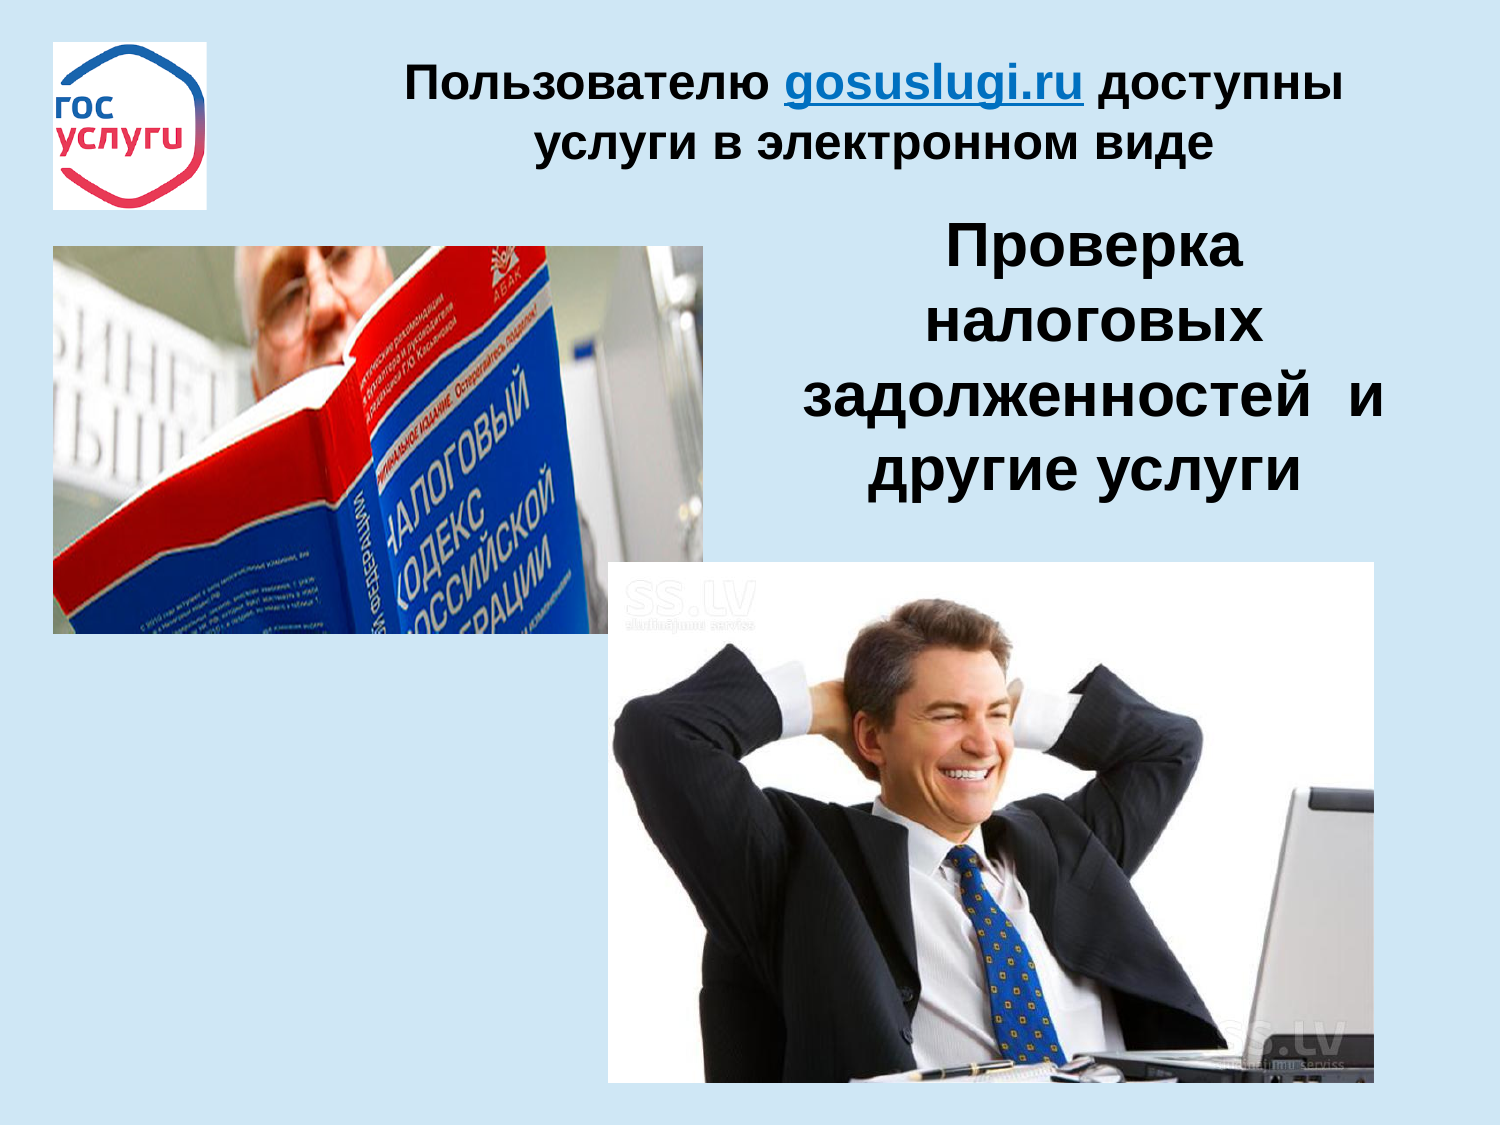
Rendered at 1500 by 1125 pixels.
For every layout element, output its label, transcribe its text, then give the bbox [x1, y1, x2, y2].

picture [53, 246, 1374, 1083]
text_box Пользователю gosuslugi.ru доступны услуги в электронном виде [375, 42, 1373, 178]
picture [53, 42, 207, 210]
text_box Проверка налоговых задолженностей и другие услуги [763, 196, 1426, 511]
